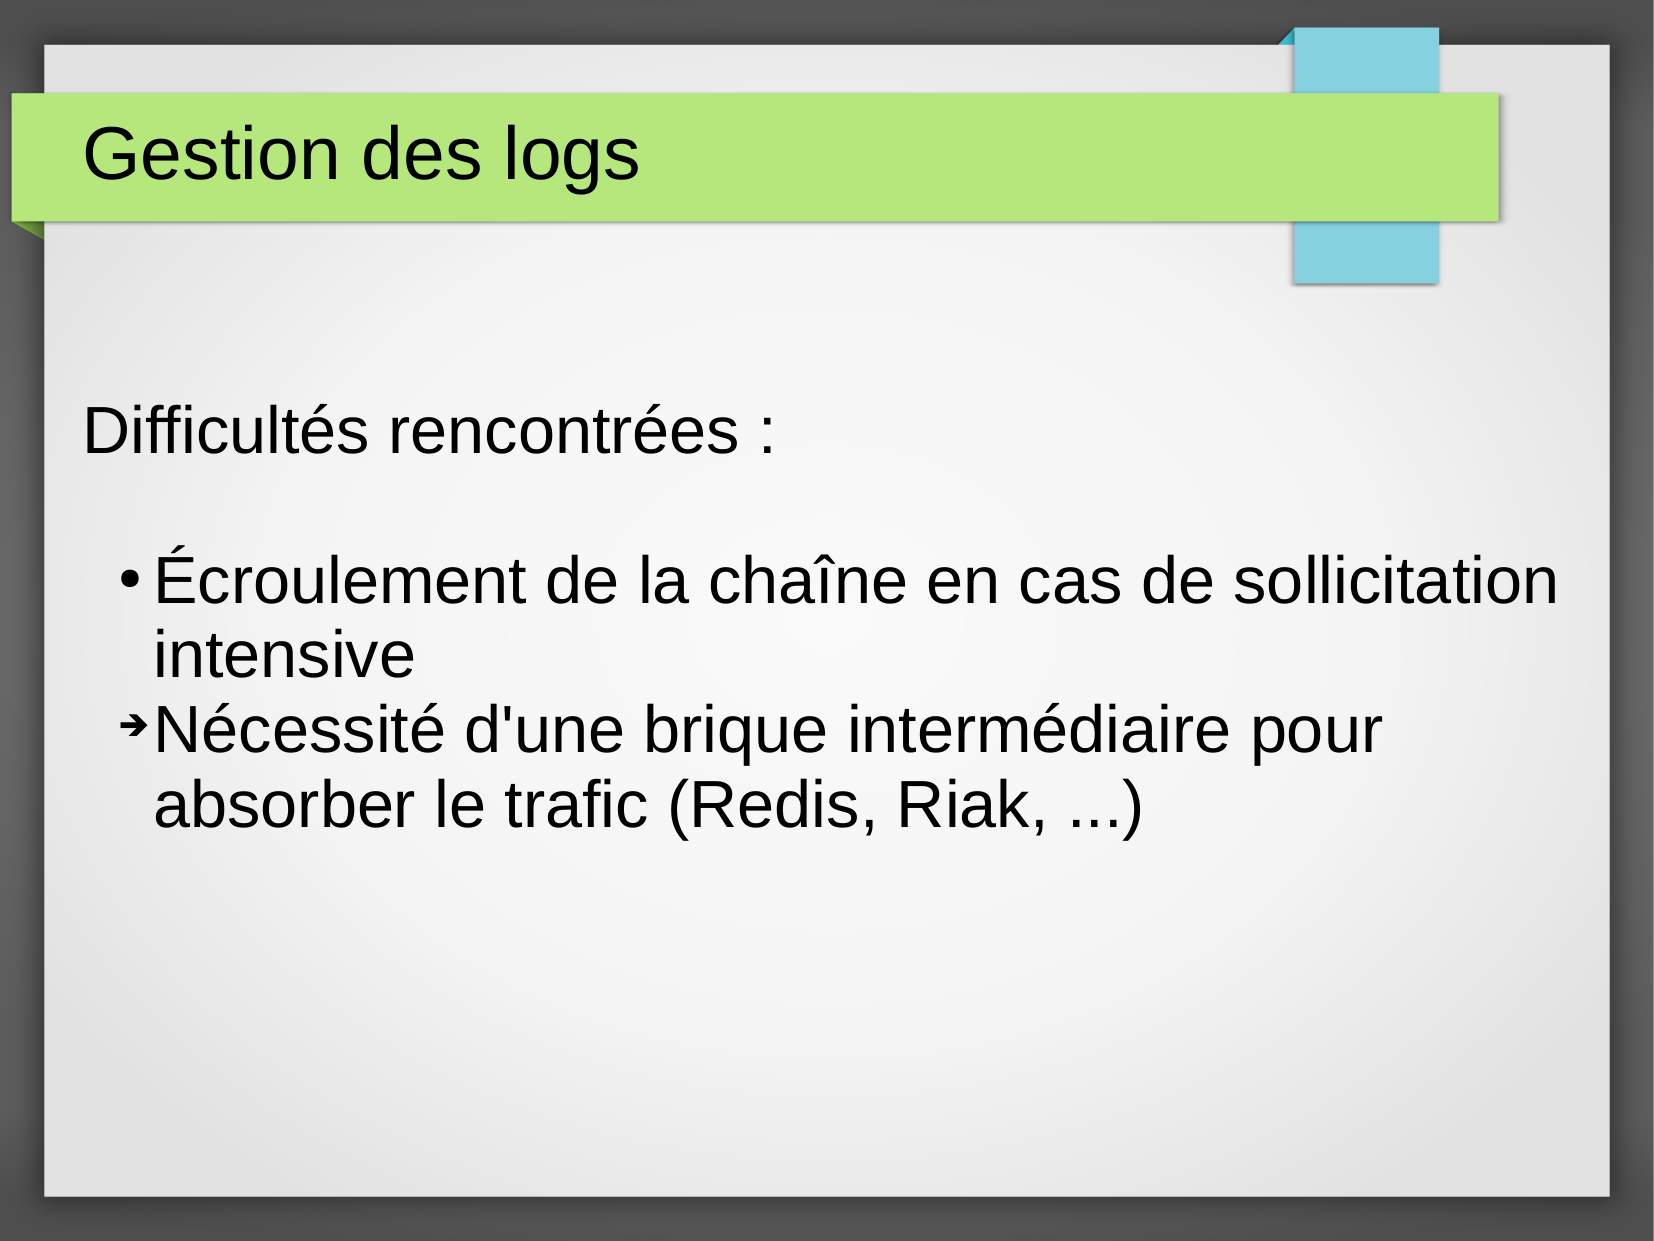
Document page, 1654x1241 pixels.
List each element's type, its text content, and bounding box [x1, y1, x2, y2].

subtitle Difficultés rencontrées : Écroulement de la chaîne en cas de sollicitation intensive Nécessité d'une brique intermédiaire pour absorber le trafic (Redis, Riak, ...) [82, 295, 1571, 1015]
picture [0, 0, 1654, 1241]
title Gestion des logs [82, 94, 1264, 213]
